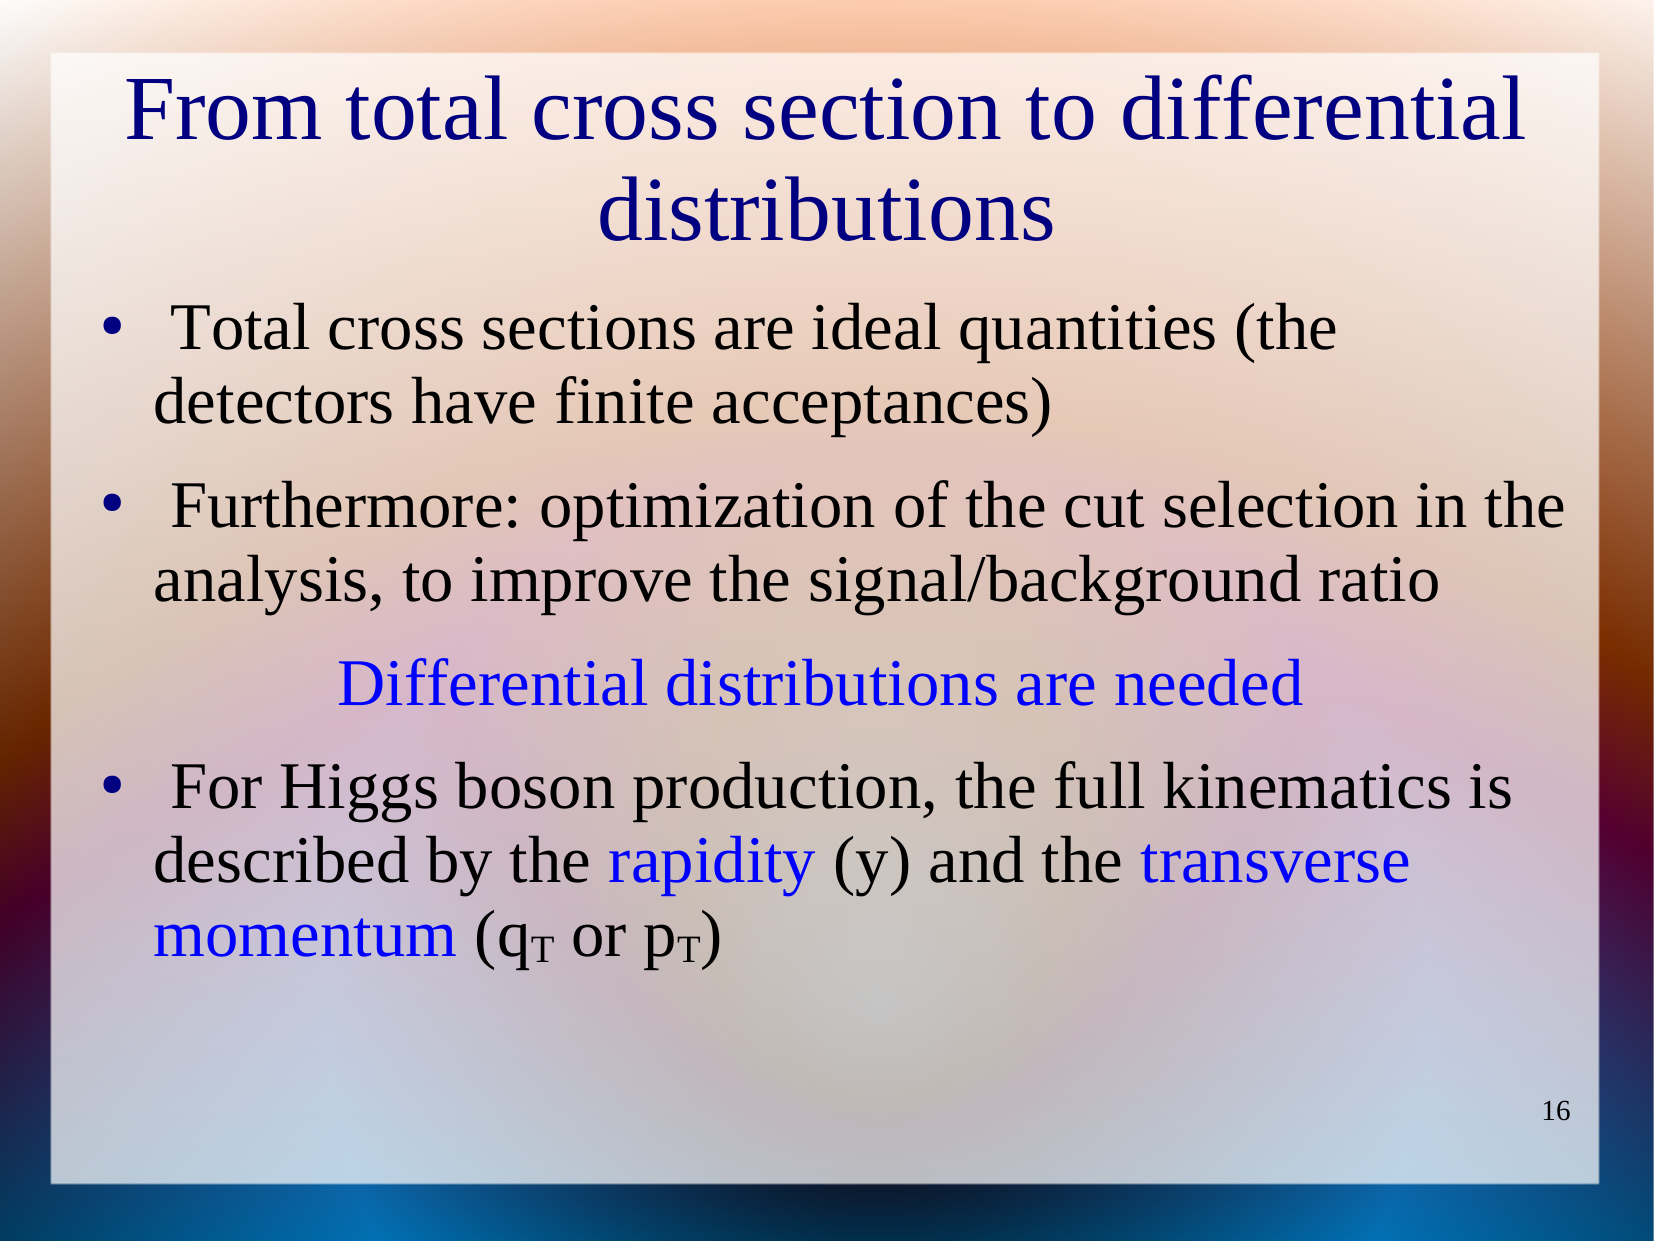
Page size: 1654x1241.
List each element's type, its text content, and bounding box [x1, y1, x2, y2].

picture [0, 0, 1654, 1241]
title From total cross section to differential distributions [82, 55, 1571, 263]
list Total cross sections are ideal quantities (the detectors have finite acceptances) Furthermore: optimization of the cut selection in the analysis, to improve the signal/background ratio Differential distributions are needed For Higgs boson production, the full kinematics is described by the rapidity (y) and the transverse momentum (qT or pT) [82, 290, 1571, 1010]
